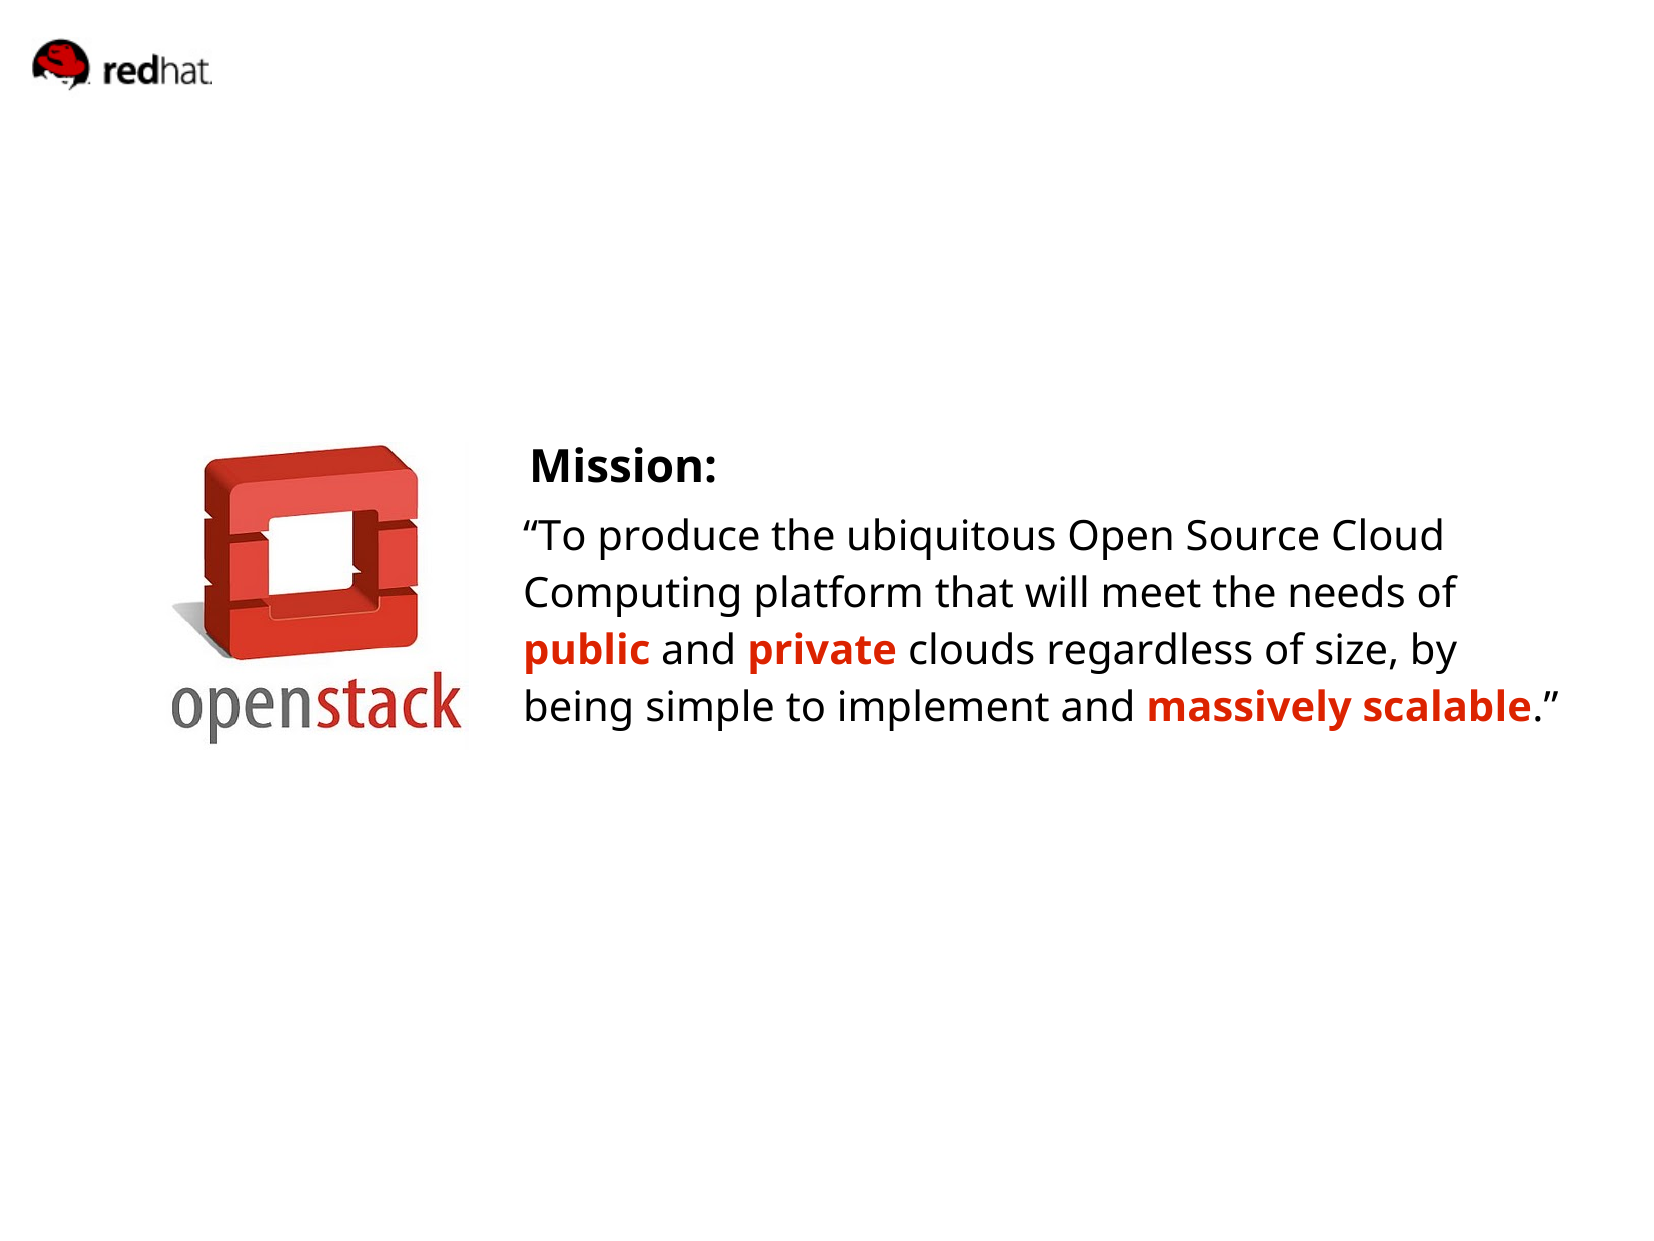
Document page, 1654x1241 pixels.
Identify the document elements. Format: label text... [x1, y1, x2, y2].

text_box Mission: [529, 433, 705, 499]
picture [162, 442, 469, 750]
text_box “To produce the ubiquitous Open Source Cloud Computing platform that will meet the needs of public and private clouds regardless of size, by being simple to implement and massively scalable.” [523, 505, 1559, 731]
picture [31, 37, 212, 98]
